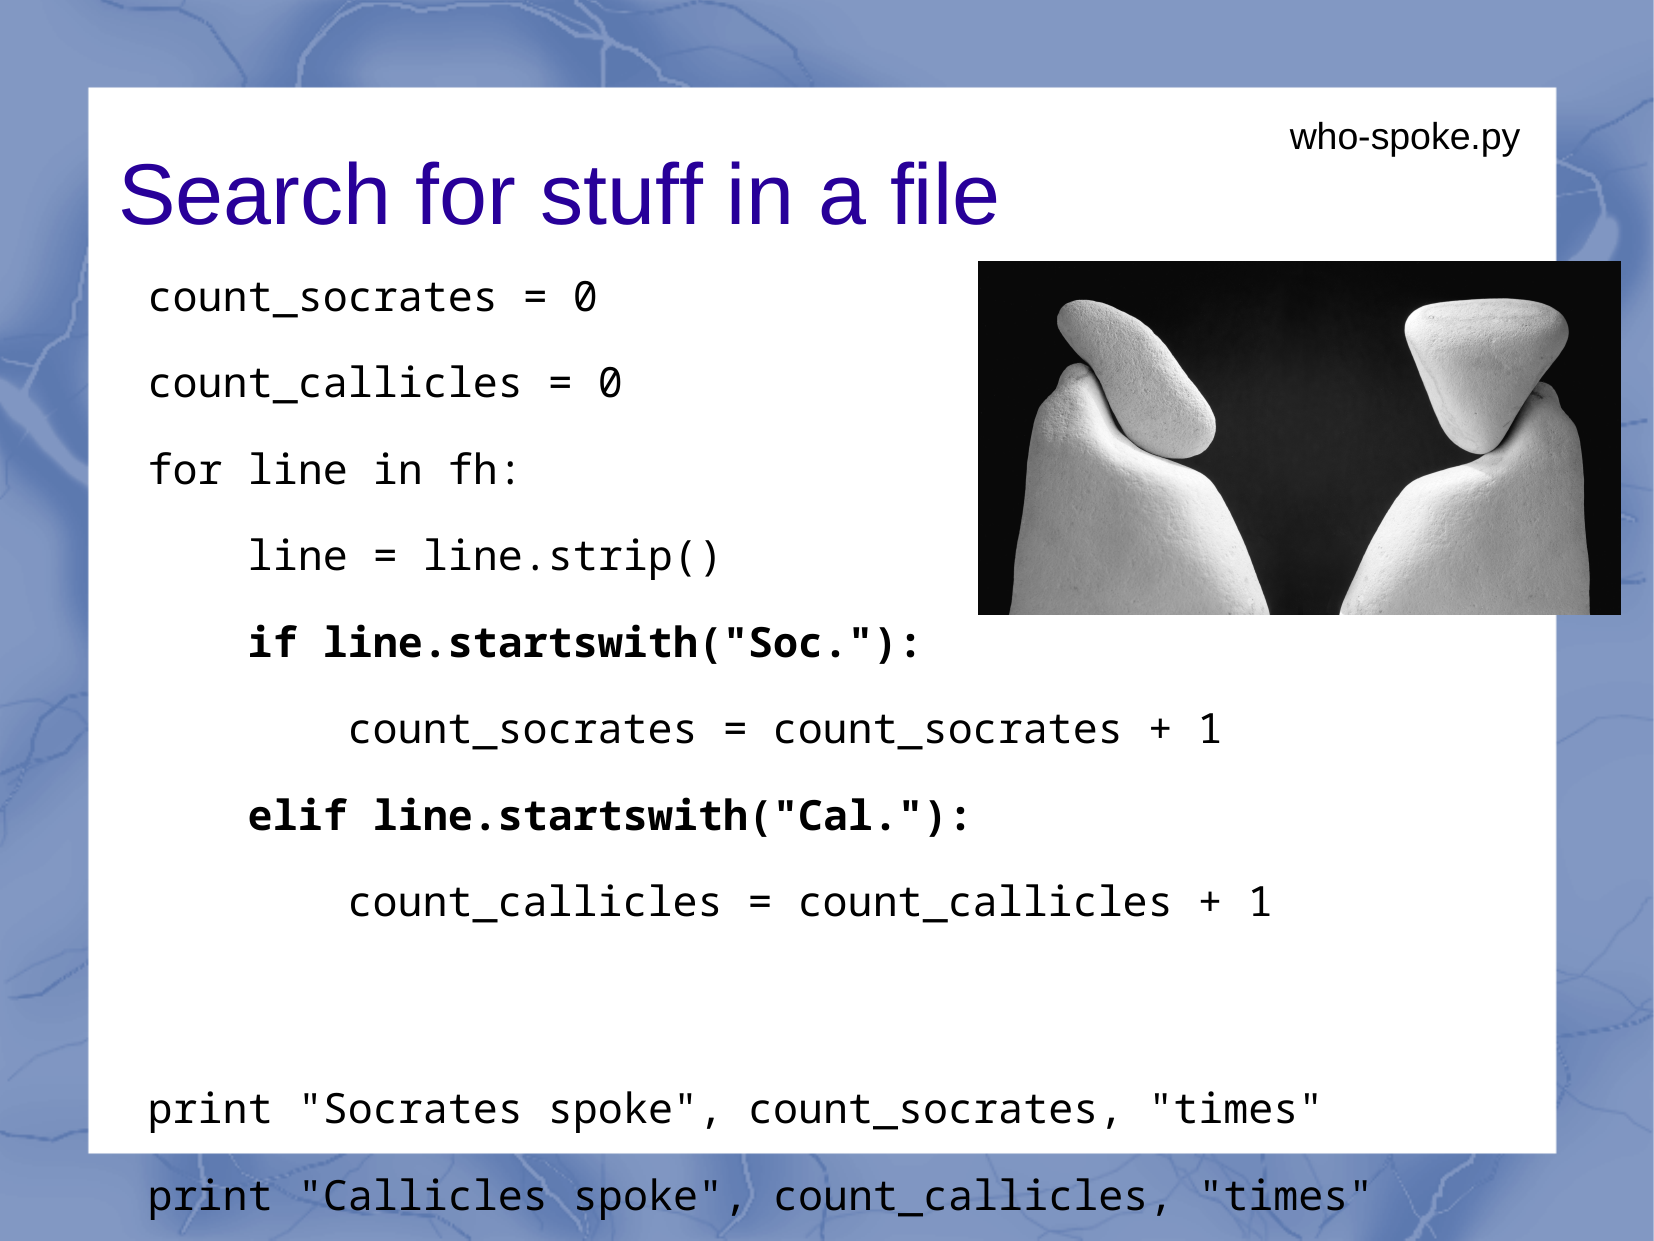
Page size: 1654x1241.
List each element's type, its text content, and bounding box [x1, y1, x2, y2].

title Search for stuff in a file [118, 90, 1536, 298]
picture [0, 0, 1654, 1241]
list count_socrates = 0 count_callicles = 0 for line in fh: line = line.strip() if line.startswith("Soc."): count_socrates = count_socrates + 1 elif line.startswith("Cal."): count_callicles = count_callicles + 1 print "Socrates spoke", count_socrates, "times" print "Callicles spoke", count_callicles, "times" [147, 266, 1506, 1128]
text_box who-spoke.py [1275, 108, 1535, 166]
